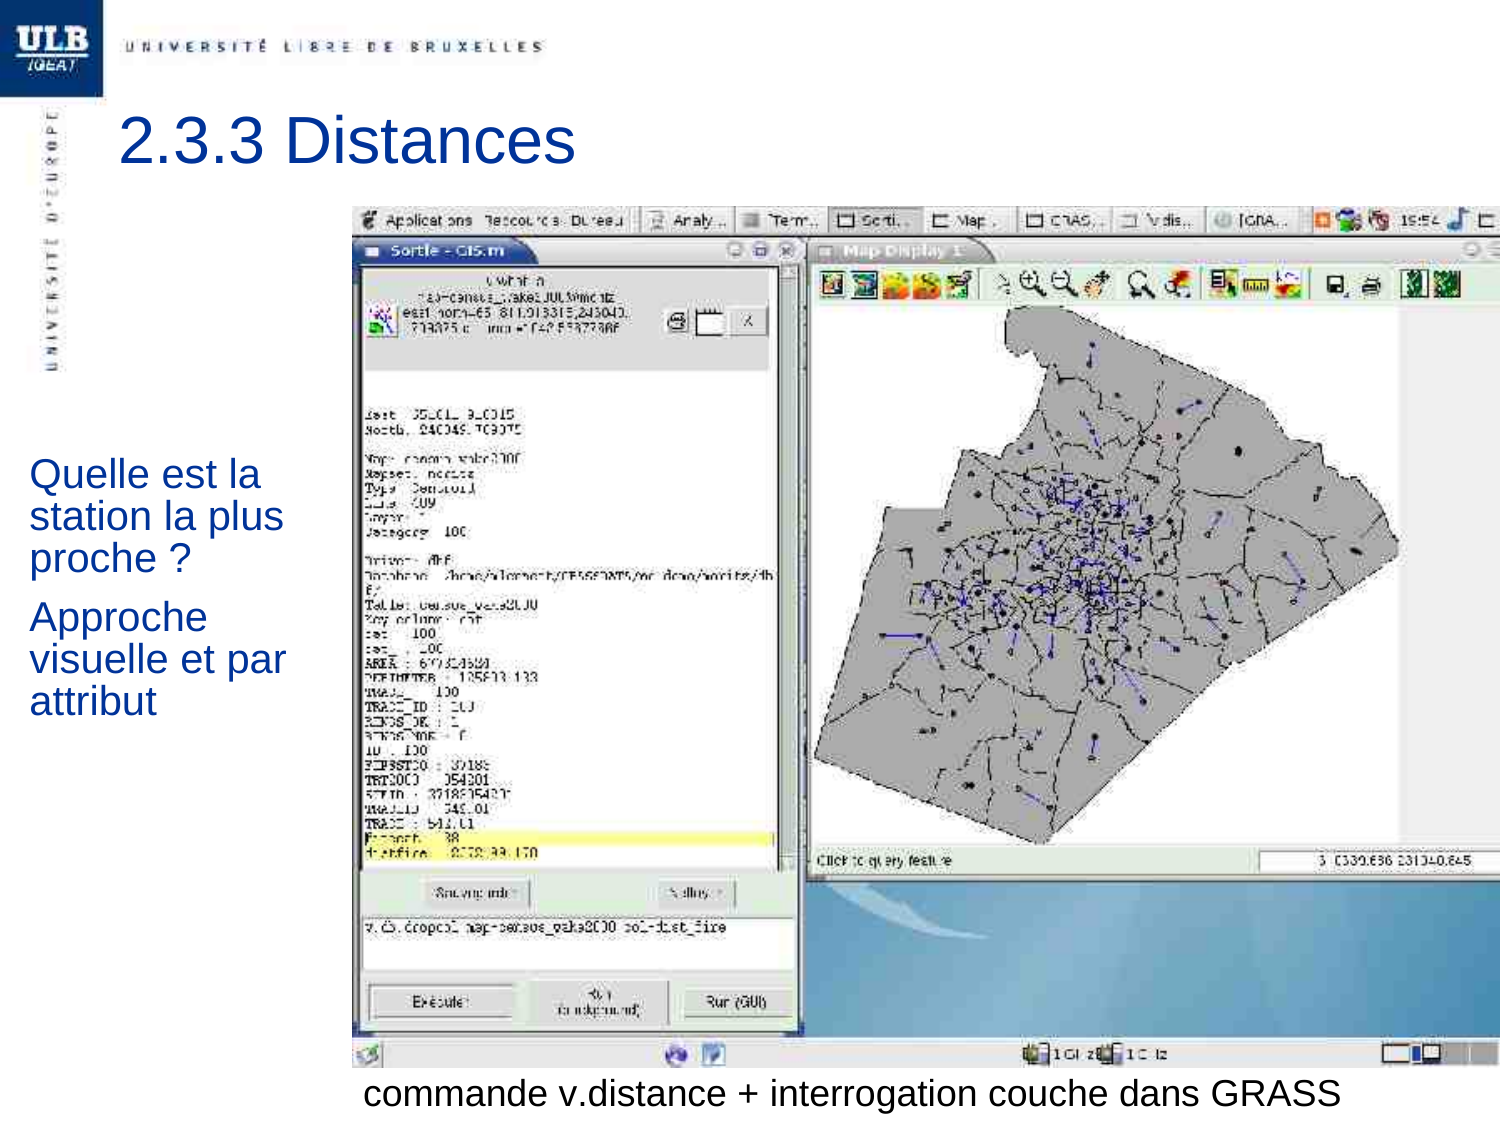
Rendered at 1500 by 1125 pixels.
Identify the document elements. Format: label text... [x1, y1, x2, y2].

text_box commande v.distance + interrogation couche dans GRASS [348, 1066, 1483, 1125]
text_box Quelle est la station la plus proche ? Approche visuelle et par attribut [29, 448, 296, 1061]
picture [0, 0, 1500, 1125]
text_box 2.3.3 Distances [118, 28, 1426, 249]
